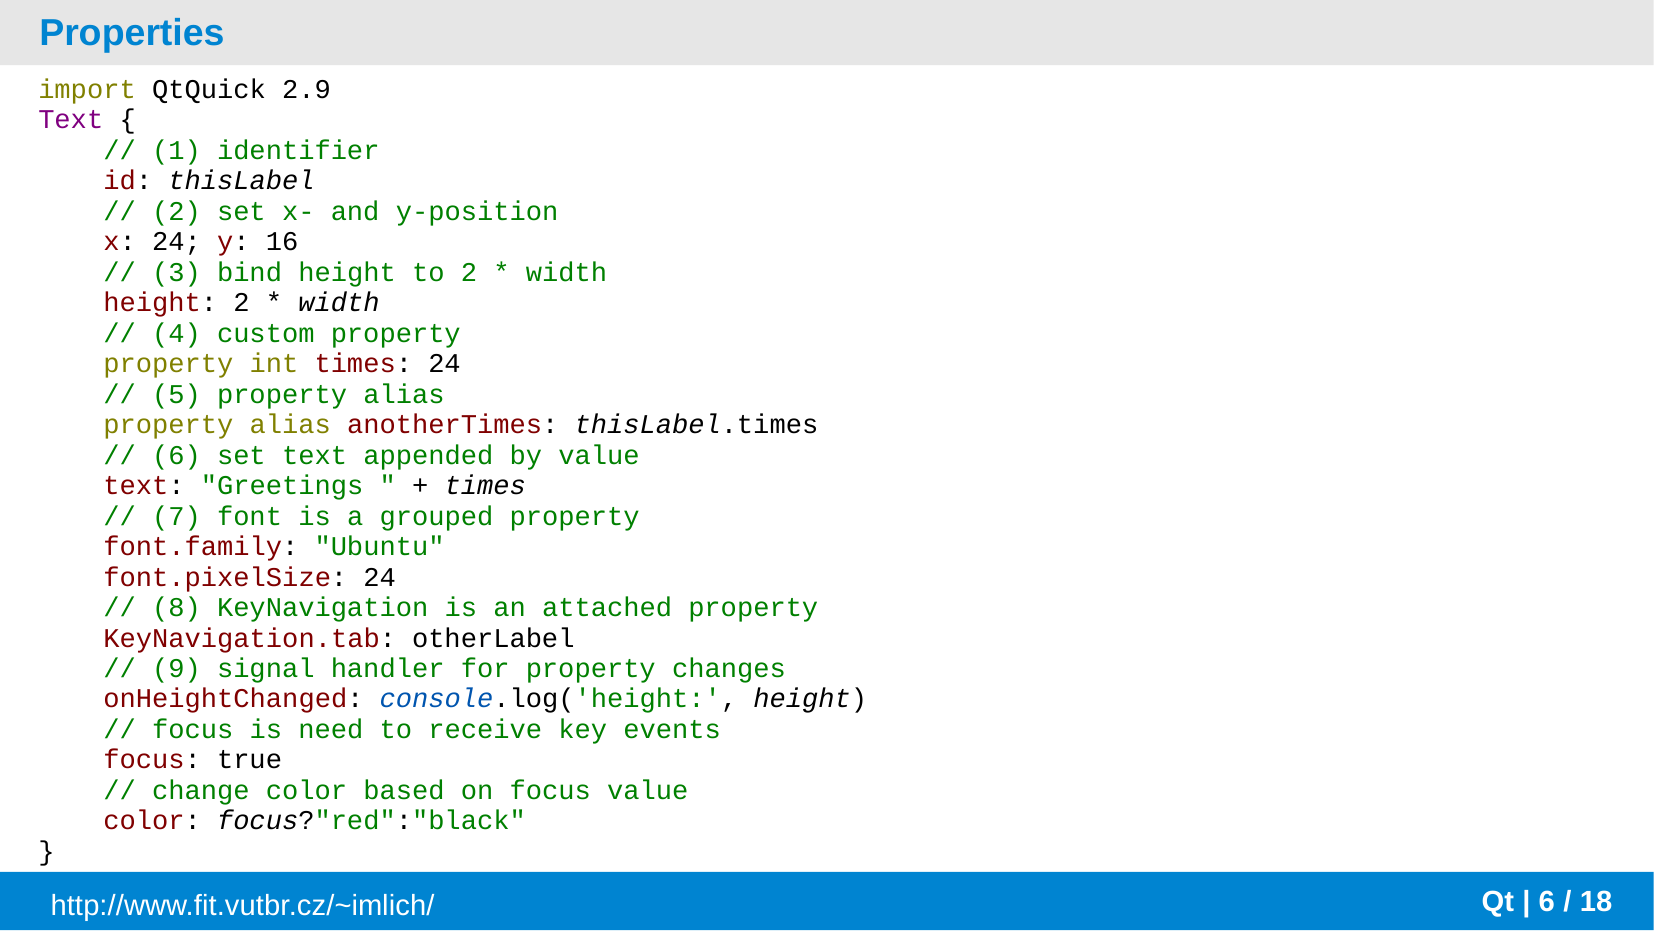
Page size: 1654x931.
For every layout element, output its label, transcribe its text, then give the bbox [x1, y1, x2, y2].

title Properties [39, 4, 1615, 61]
list import QtQuick 2.9 Text { // (1) identifier id: thisLabel // (2) set x- and y-position x: 24; y: 16 // (3) bind height to 2 * width height: 2 * width // (4) custom property property int times: 24 // (5) property alias property alias anotherTimes: thisLabel.times // (6) set text appended by value text: "Greetings " + times // (7) font is a grouped property font.family: "Ubuntu" font.pixelSize: 24 // (8) KeyNavigation is an attached property KeyNavigation.tab: otherLabel // (9) signal handler for property changes onHeightChanged: console.log('height:', height) // focus is need to receive key events focus: true // change color based on focus value color: focus?"red":"black" } [38, 76, 1616, 869]
